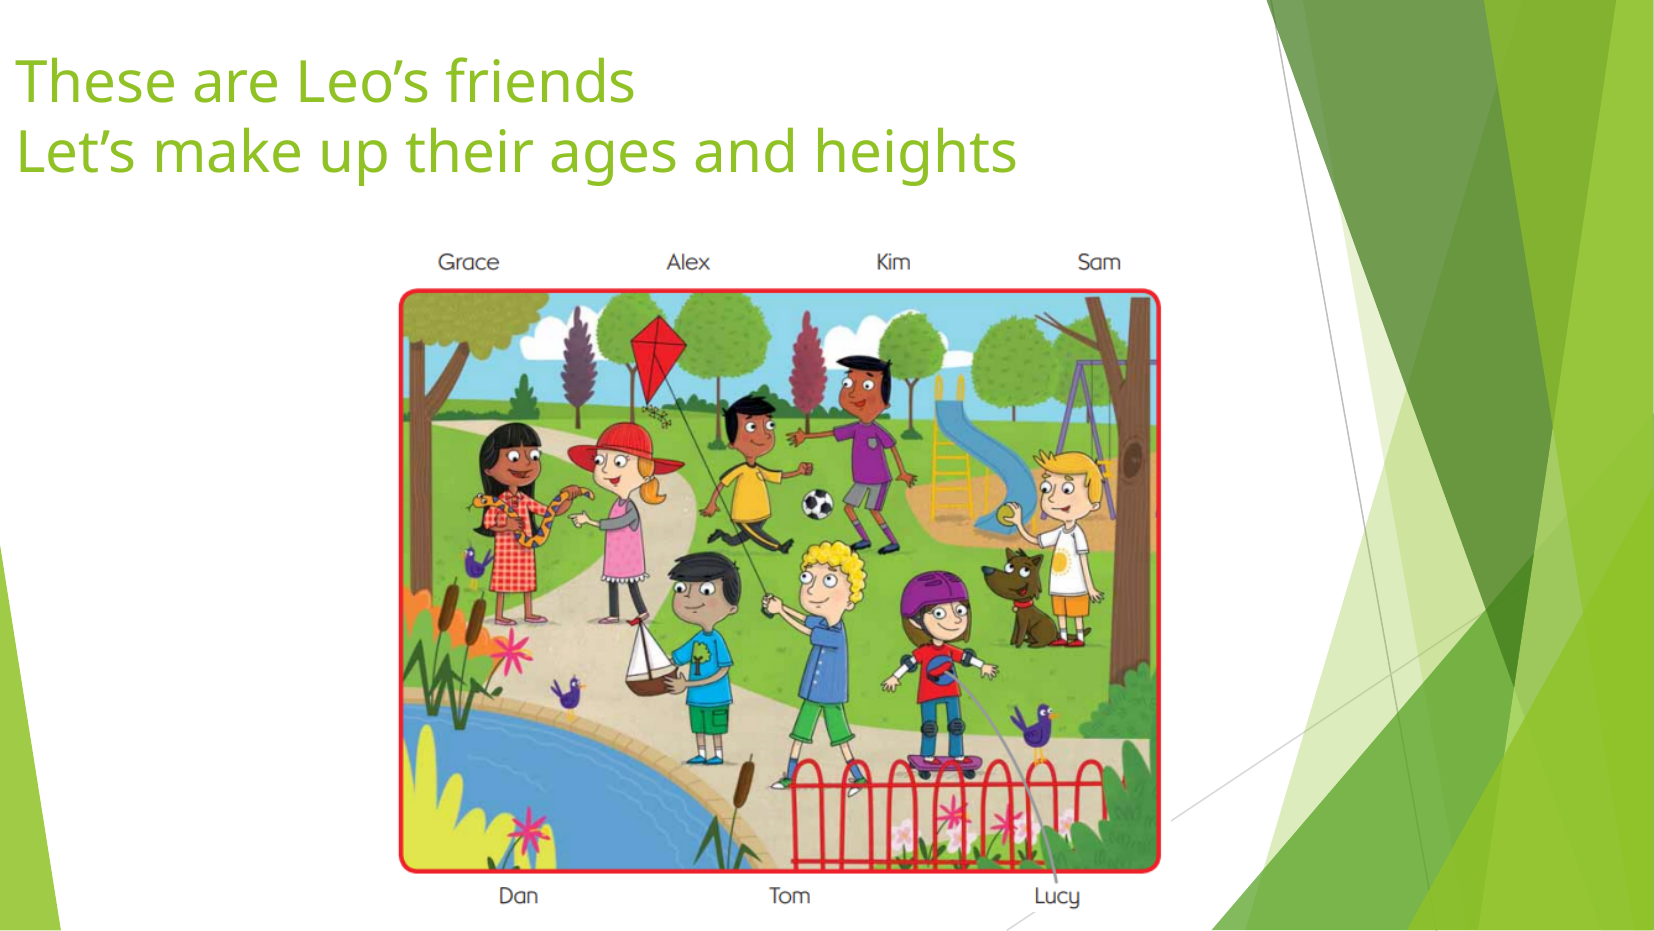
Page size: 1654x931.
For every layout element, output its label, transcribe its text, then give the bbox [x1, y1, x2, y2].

title These are Leo’s friends Let’s make up their ages and heights [0, 36, 1489, 193]
picture [378, 240, 1171, 913]
